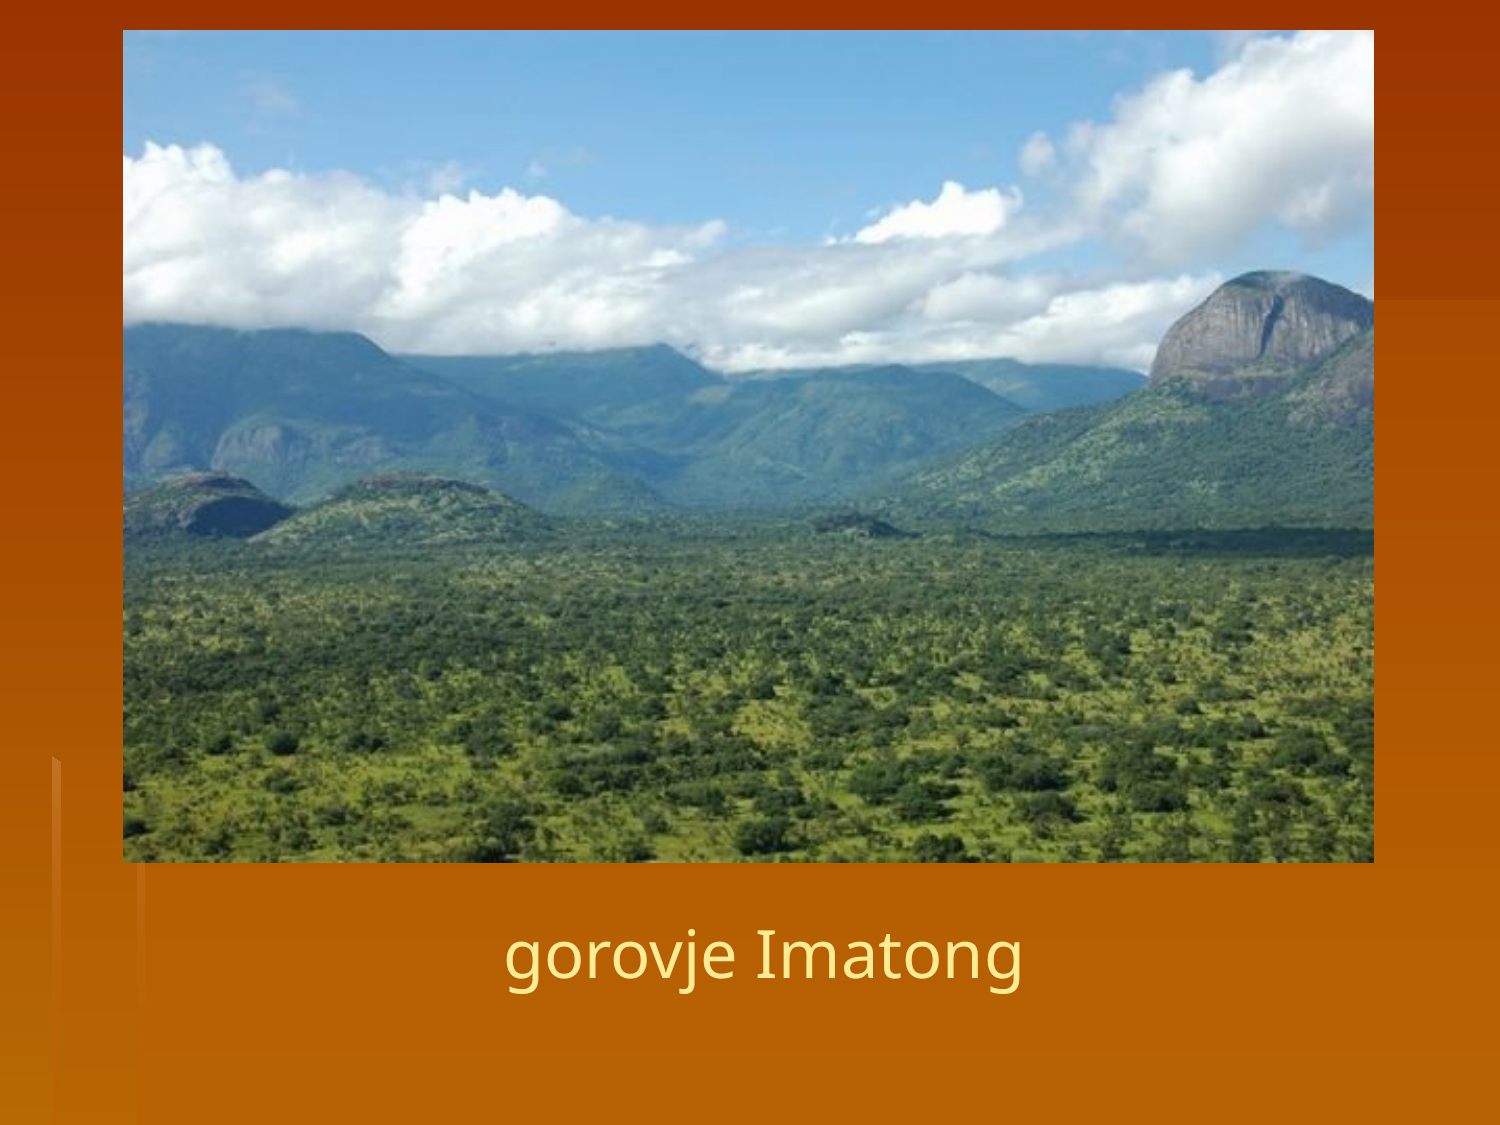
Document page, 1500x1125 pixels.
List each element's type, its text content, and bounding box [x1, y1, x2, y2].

title gorovje Imatong [76, 834, 1453, 1069]
picture [123, 30, 1374, 834]
